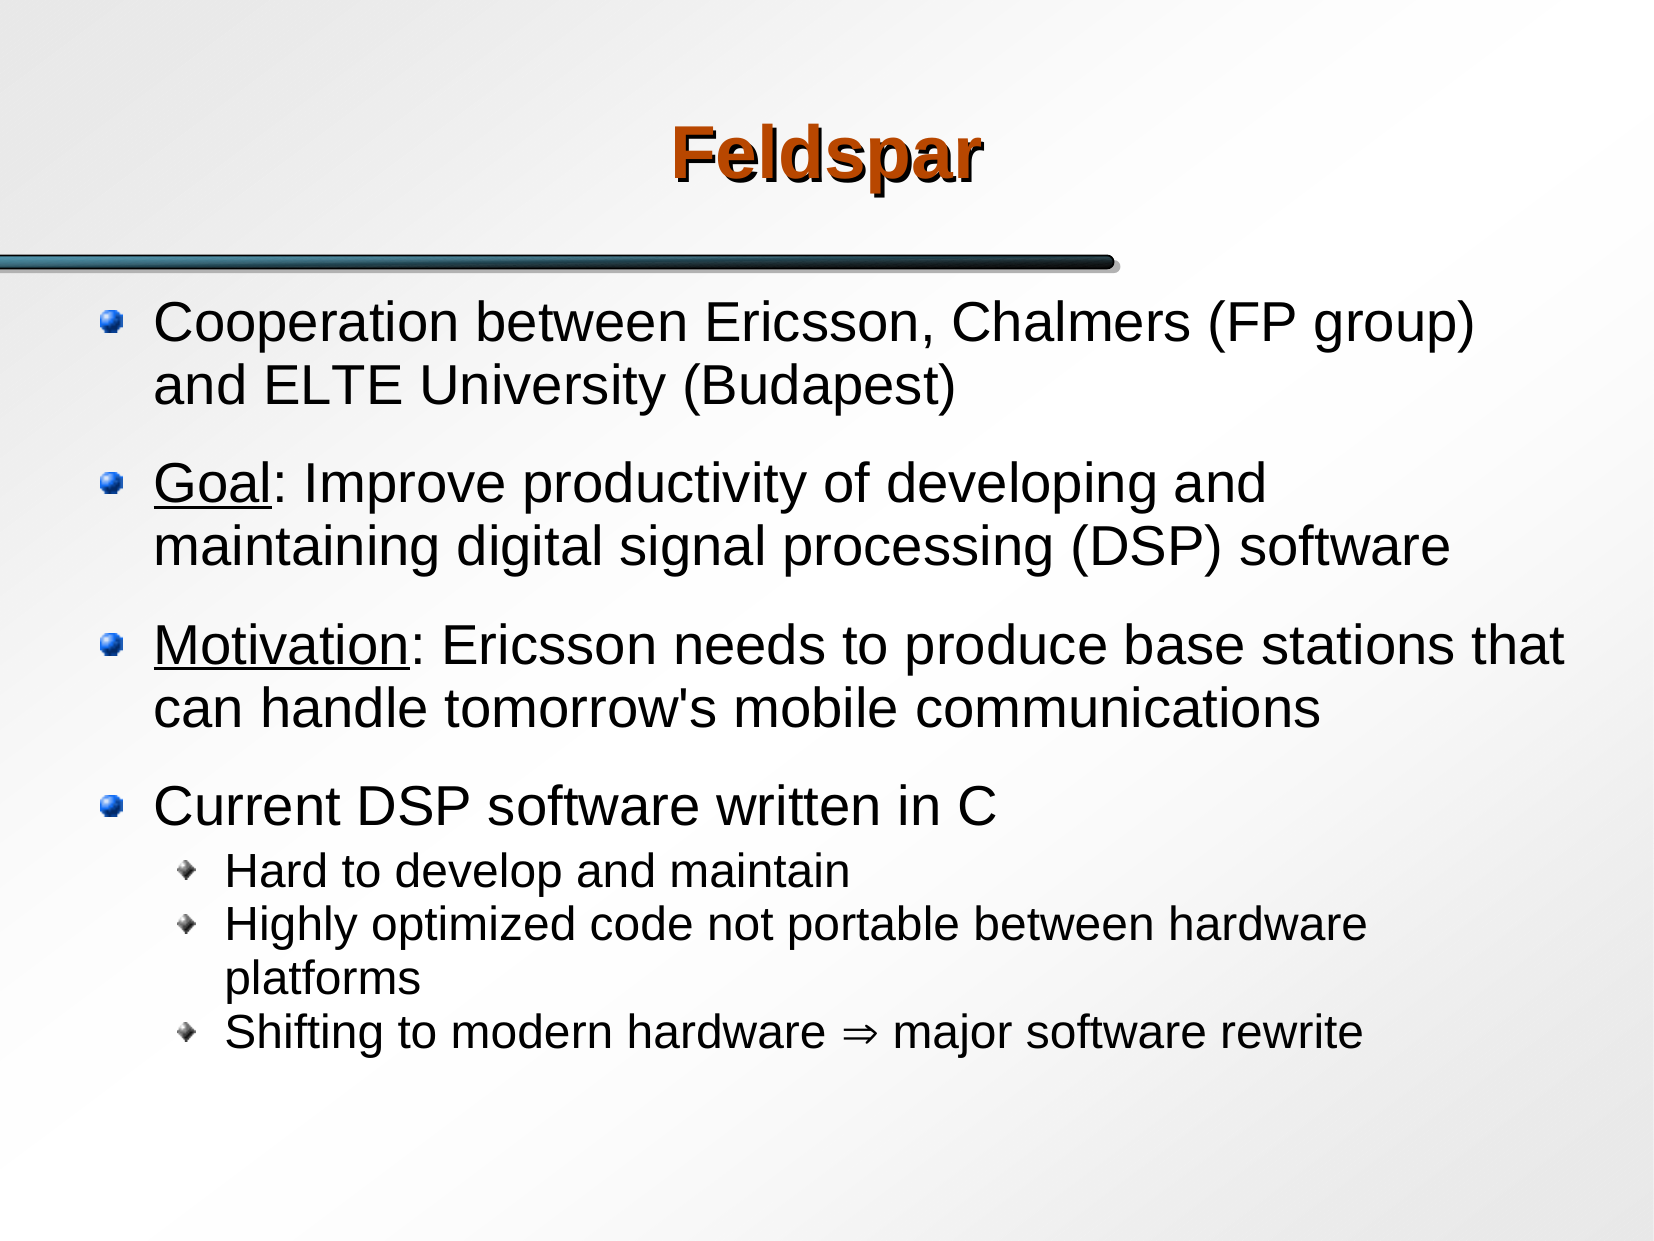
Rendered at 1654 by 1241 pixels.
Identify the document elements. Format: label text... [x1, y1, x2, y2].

list Cooperation between Ericsson, Chalmers (FP group) and ELTE University (Budapest) Goal: Improve productivity of developing and maintaining digital signal processing (DSP) software Motivation: Ericsson needs to produce base stations that can handle tomorrow's mobile communications Current DSP software written in C Hard to develop and maintain Highly optimized code not portable between hardware platforms Shifting to modern hardware  major software rewrite [82, 290, 1571, 1109]
title Feldspar [82, 49, 1571, 257]
